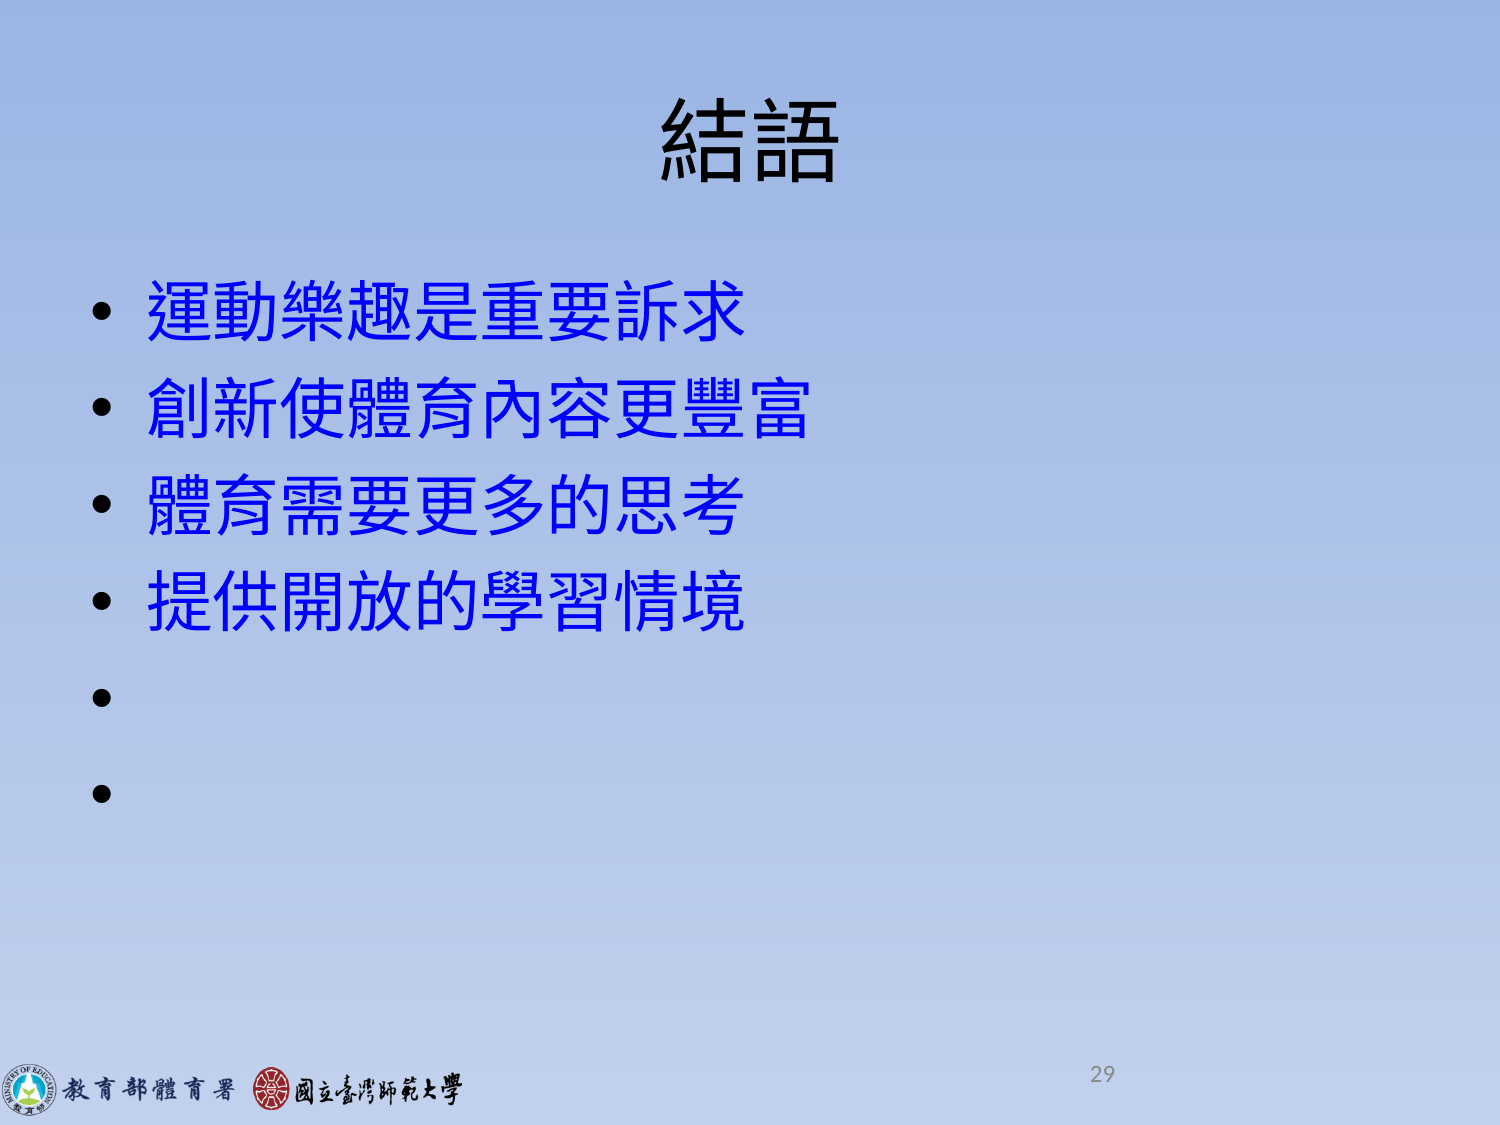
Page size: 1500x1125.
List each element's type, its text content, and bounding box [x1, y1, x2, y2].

list 運動樂趣是重要訴求 創新使體育內容更豐富 體育需要更多的思考 提供開放的學習情境 [75, 262, 1426, 1005]
title 結語 [75, 45, 1426, 233]
text_box [1074, 1042, 1426, 1103]
